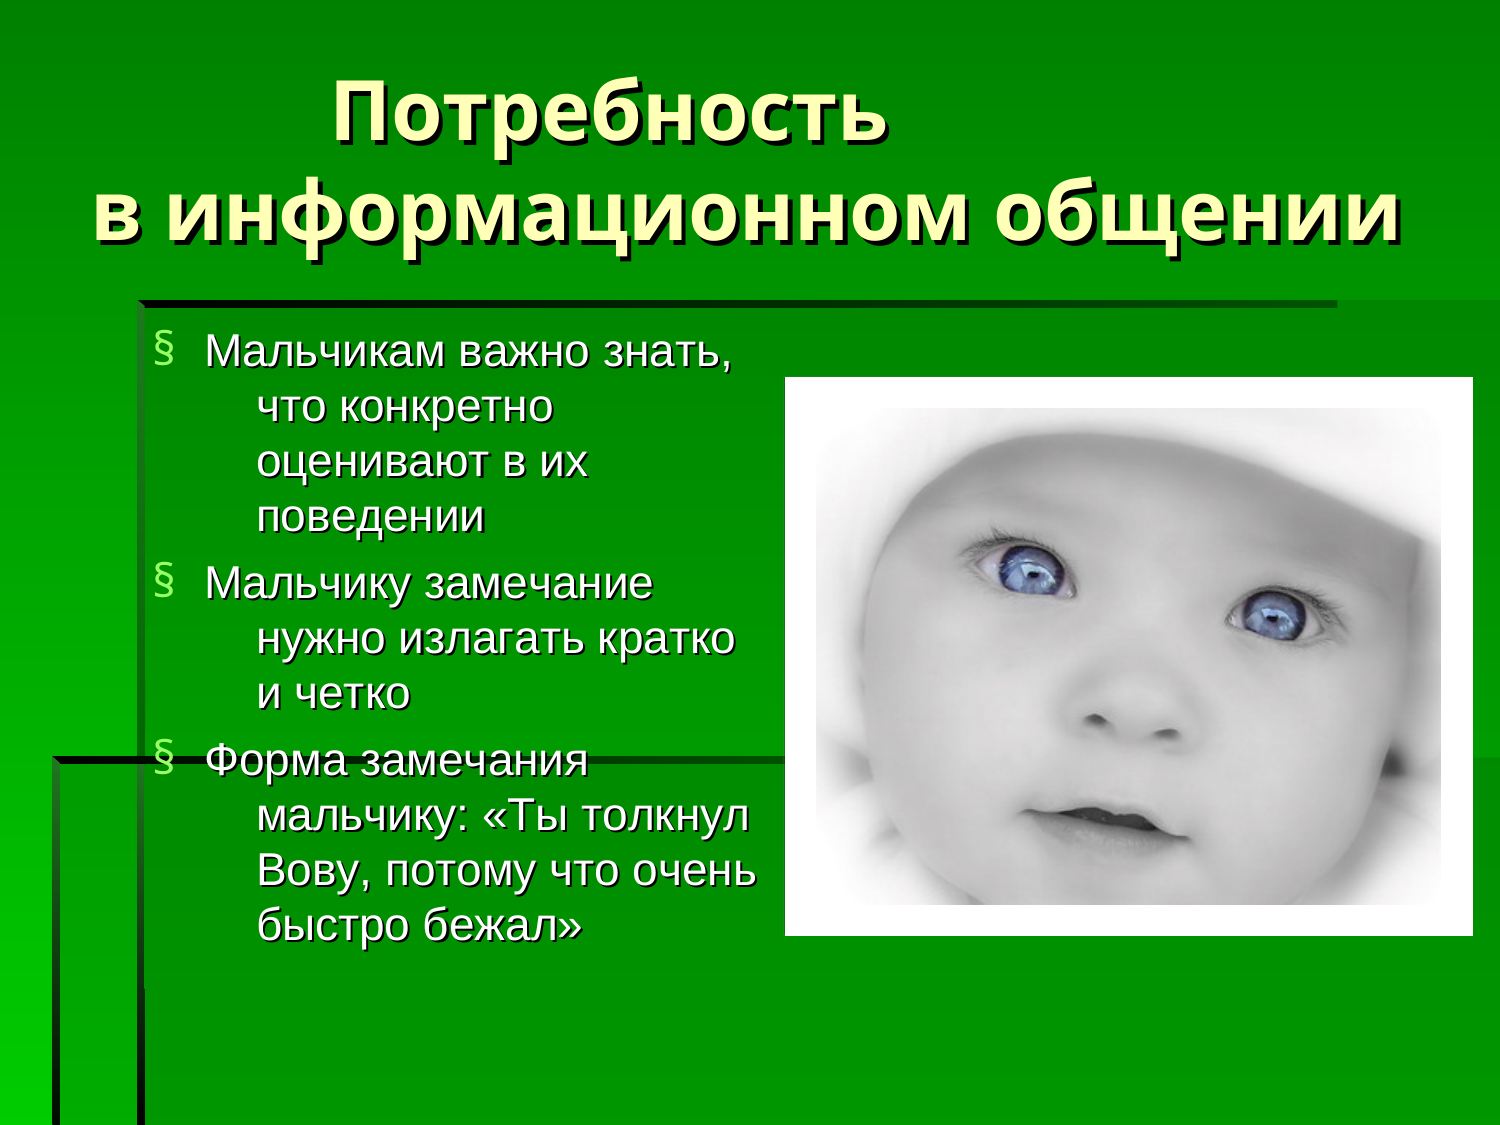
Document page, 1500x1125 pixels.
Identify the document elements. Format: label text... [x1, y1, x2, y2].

picture [816, 407, 1442, 905]
list Мальчикам важно знать, что конкретно оценивают в их поведении Мальчику замечание нужно излагать кратко и четко Форма замечания мальчику: «Ты толкнул Вову, потому что очень быстро бежал» [137, 312, 782, 1001]
title Потребность в информационном общении [75, 40, 1451, 276]
